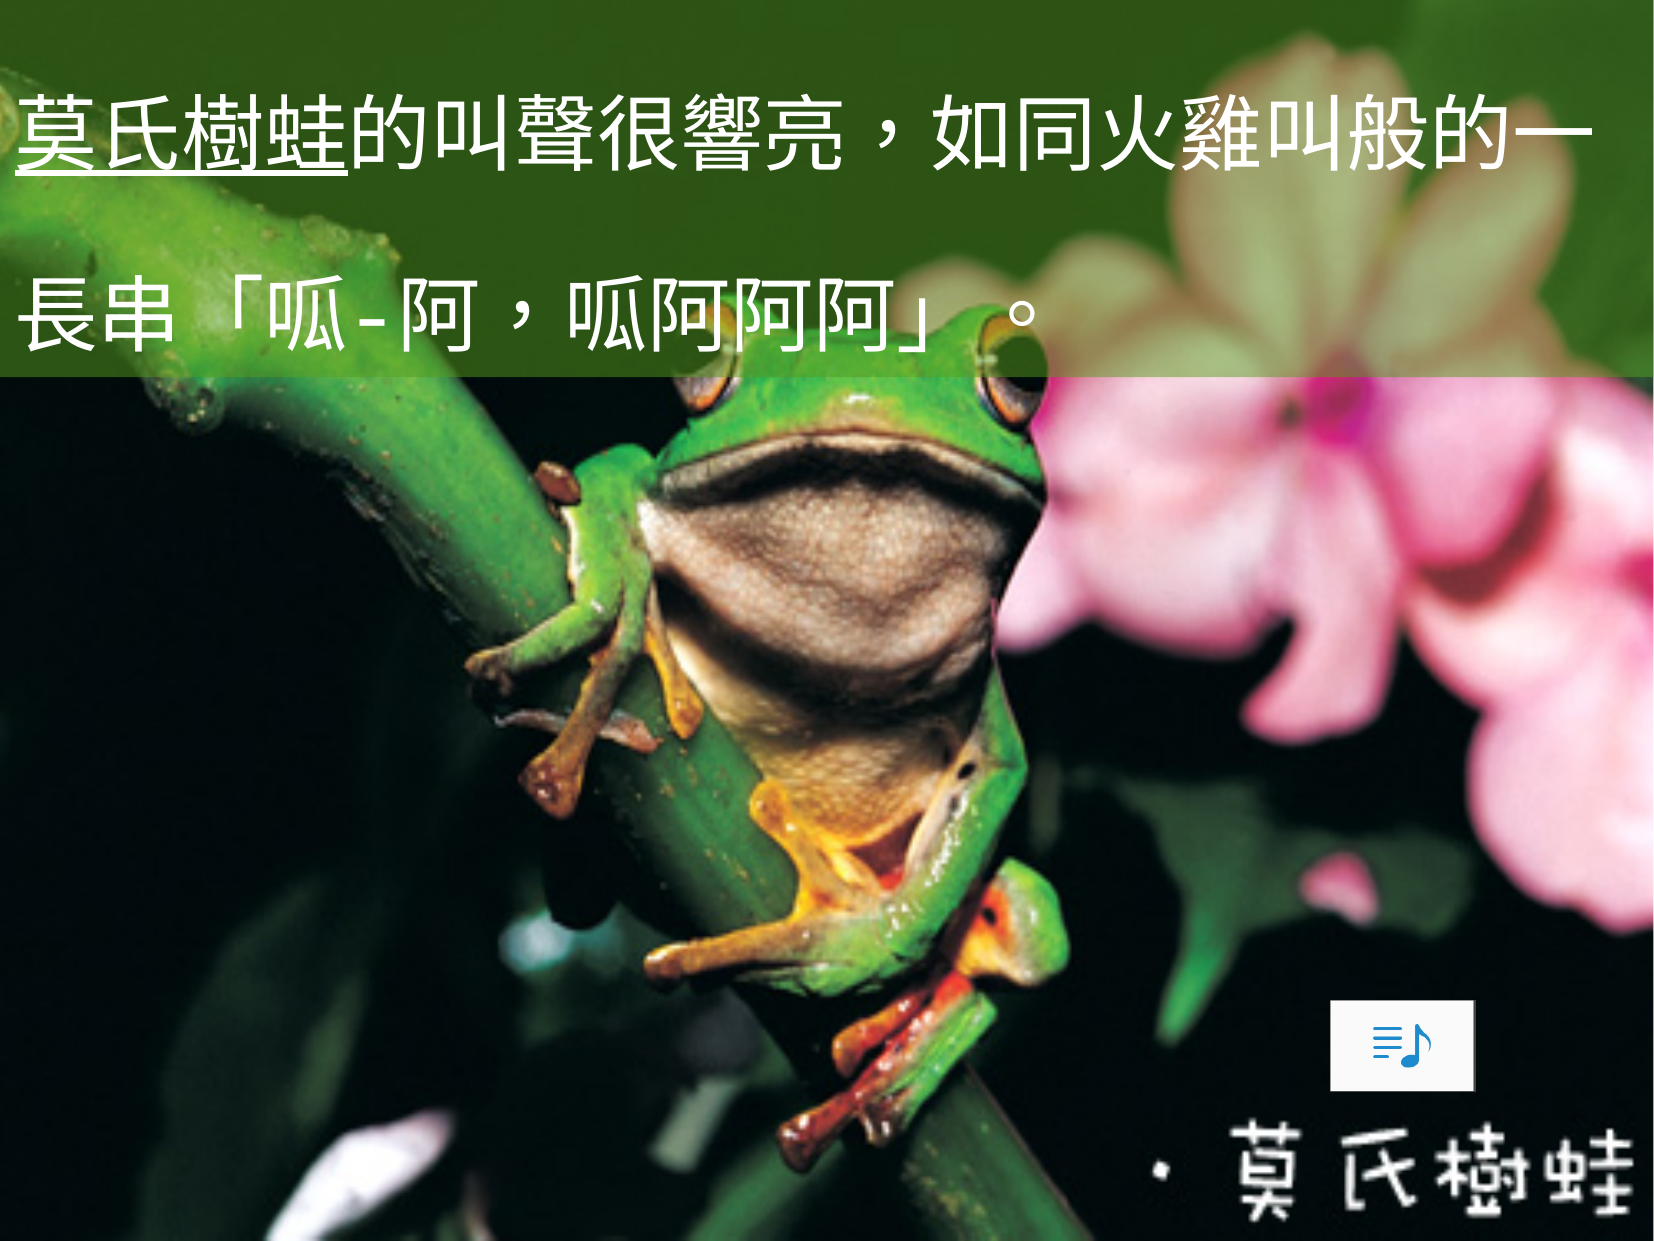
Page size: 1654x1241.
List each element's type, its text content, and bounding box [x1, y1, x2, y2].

text_box 莫氏樹蛙的叫聲很響亮，如同火雞叫般的一長串「呱-阿，呱阿阿阿」。 [0, 0, 1654, 265]
text_box [1328, 999, 1477, 1093]
picture [0, 378, 1654, 1241]
